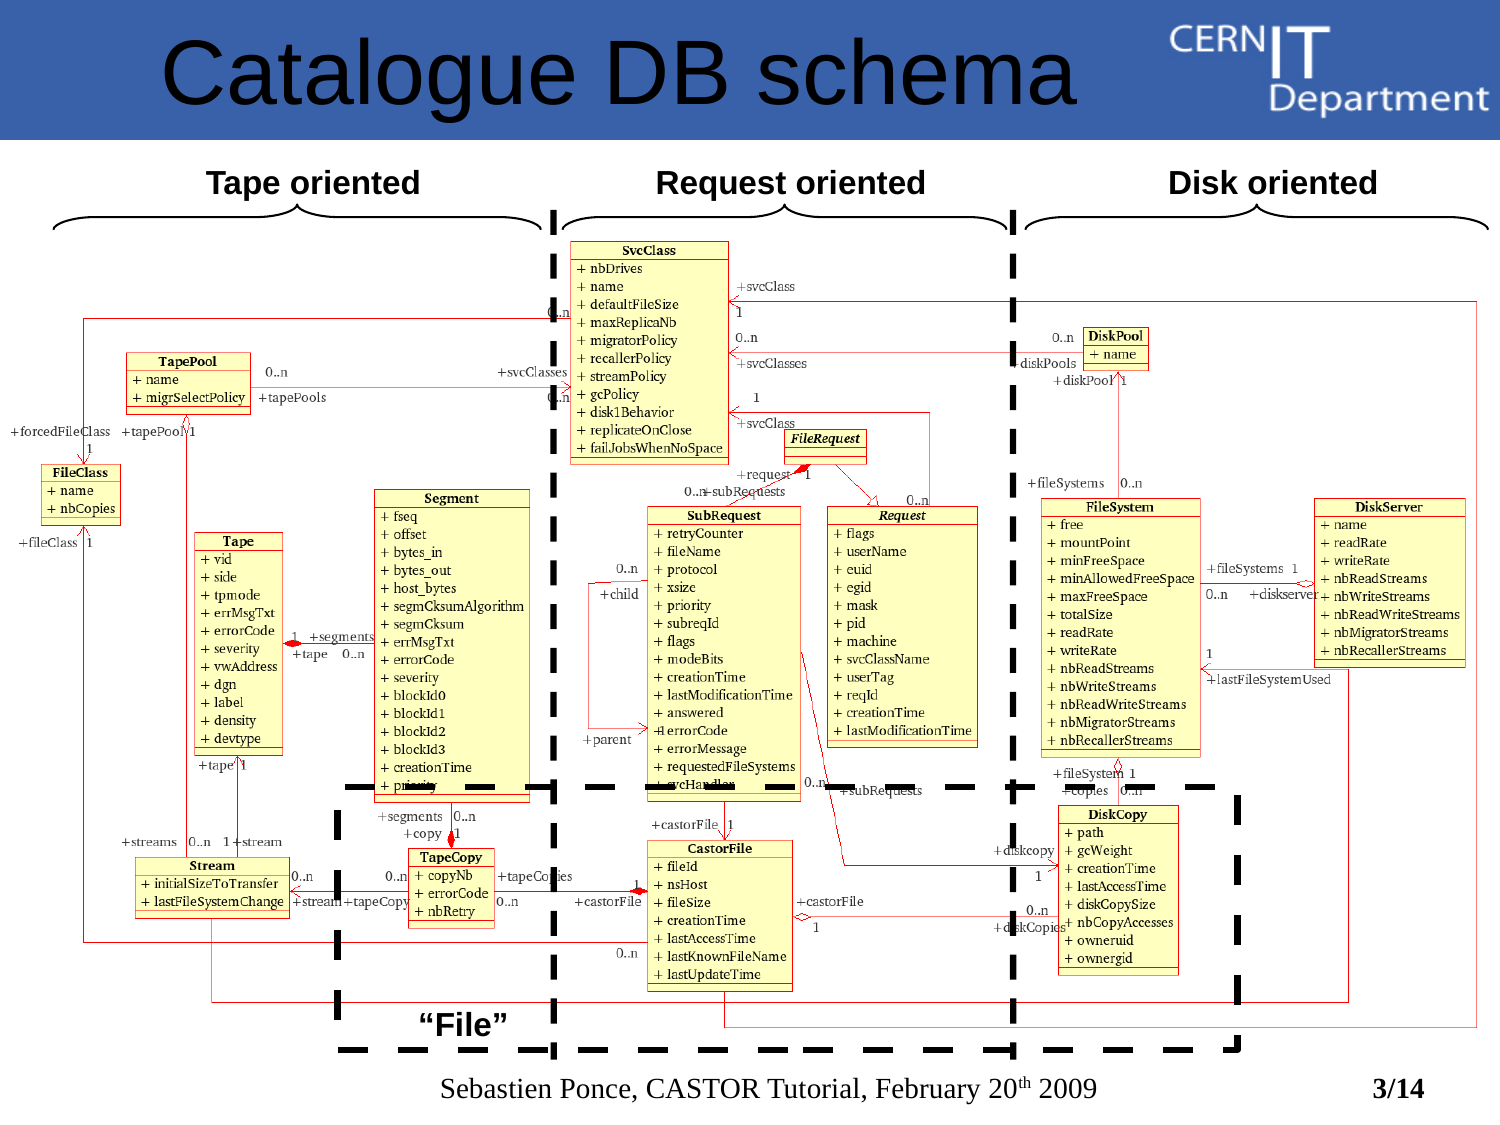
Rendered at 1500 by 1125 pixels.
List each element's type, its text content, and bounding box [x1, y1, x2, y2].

picture [0, 0, 1500, 140]
text_box Tape oriented [191, 155, 437, 210]
text_box “File” [403, 997, 524, 1052]
title Catalogue DB schema [38, 14, 1202, 133]
text_box Request oriented [640, 155, 943, 210]
picture [6, 241, 1477, 1028]
text_box Disk oriented [1153, 155, 1394, 210]
